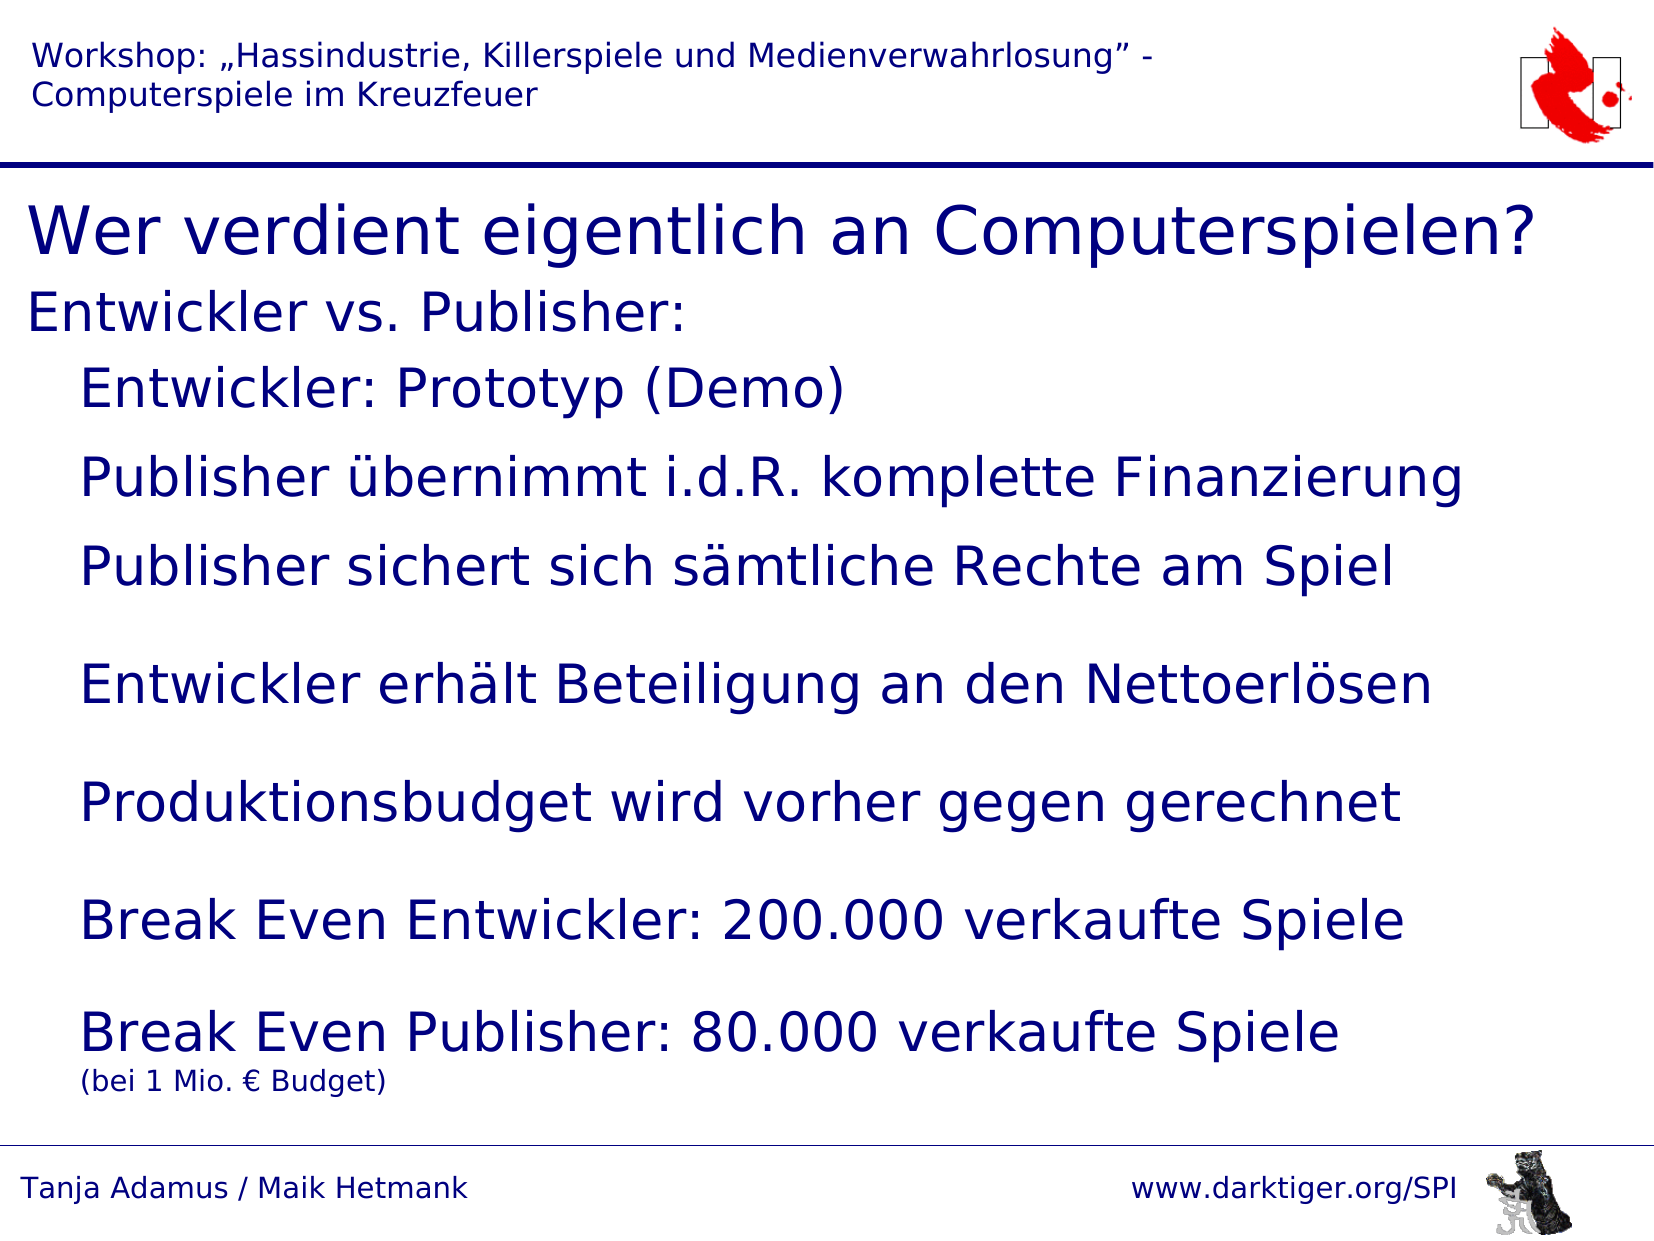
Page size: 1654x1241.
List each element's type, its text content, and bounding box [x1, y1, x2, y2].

text_box Produktionsbudget wird vorher gegen gerechnet [64, 763, 1536, 842]
text_box Entwickler: Prototyp (Demo) [64, 350, 1211, 429]
text_box Publisher sichert sich sämtliche Rechte am Spiel [64, 527, 1595, 606]
picture [1503, 16, 1632, 148]
text_box Entwickler vs. Publisher: [11, 273, 886, 352]
text_box Publisher übernimmt i.d.R. komplette Finanzierung [64, 439, 1595, 517]
text_box Entwickler erhält Beteiligung an den Nettoerlösen [64, 645, 1506, 724]
text_box Break Even Publisher: 80.000 verkaufte Spiele (bei 1 Mio. € Budget) [64, 994, 1447, 1107]
text_box Break Even Entwickler: 200.000 verkaufte Spiele [64, 881, 1506, 960]
text_box Workshop: „Hassindustrie, Killerspiele und Medienverwahrlosung” - Computerspiele im Kreuzfeuer [16, 29, 1418, 178]
text_box Wer verdient eigentlich an Computerspielen? [11, 184, 1636, 278]
picture [1486, 1150, 1572, 1235]
